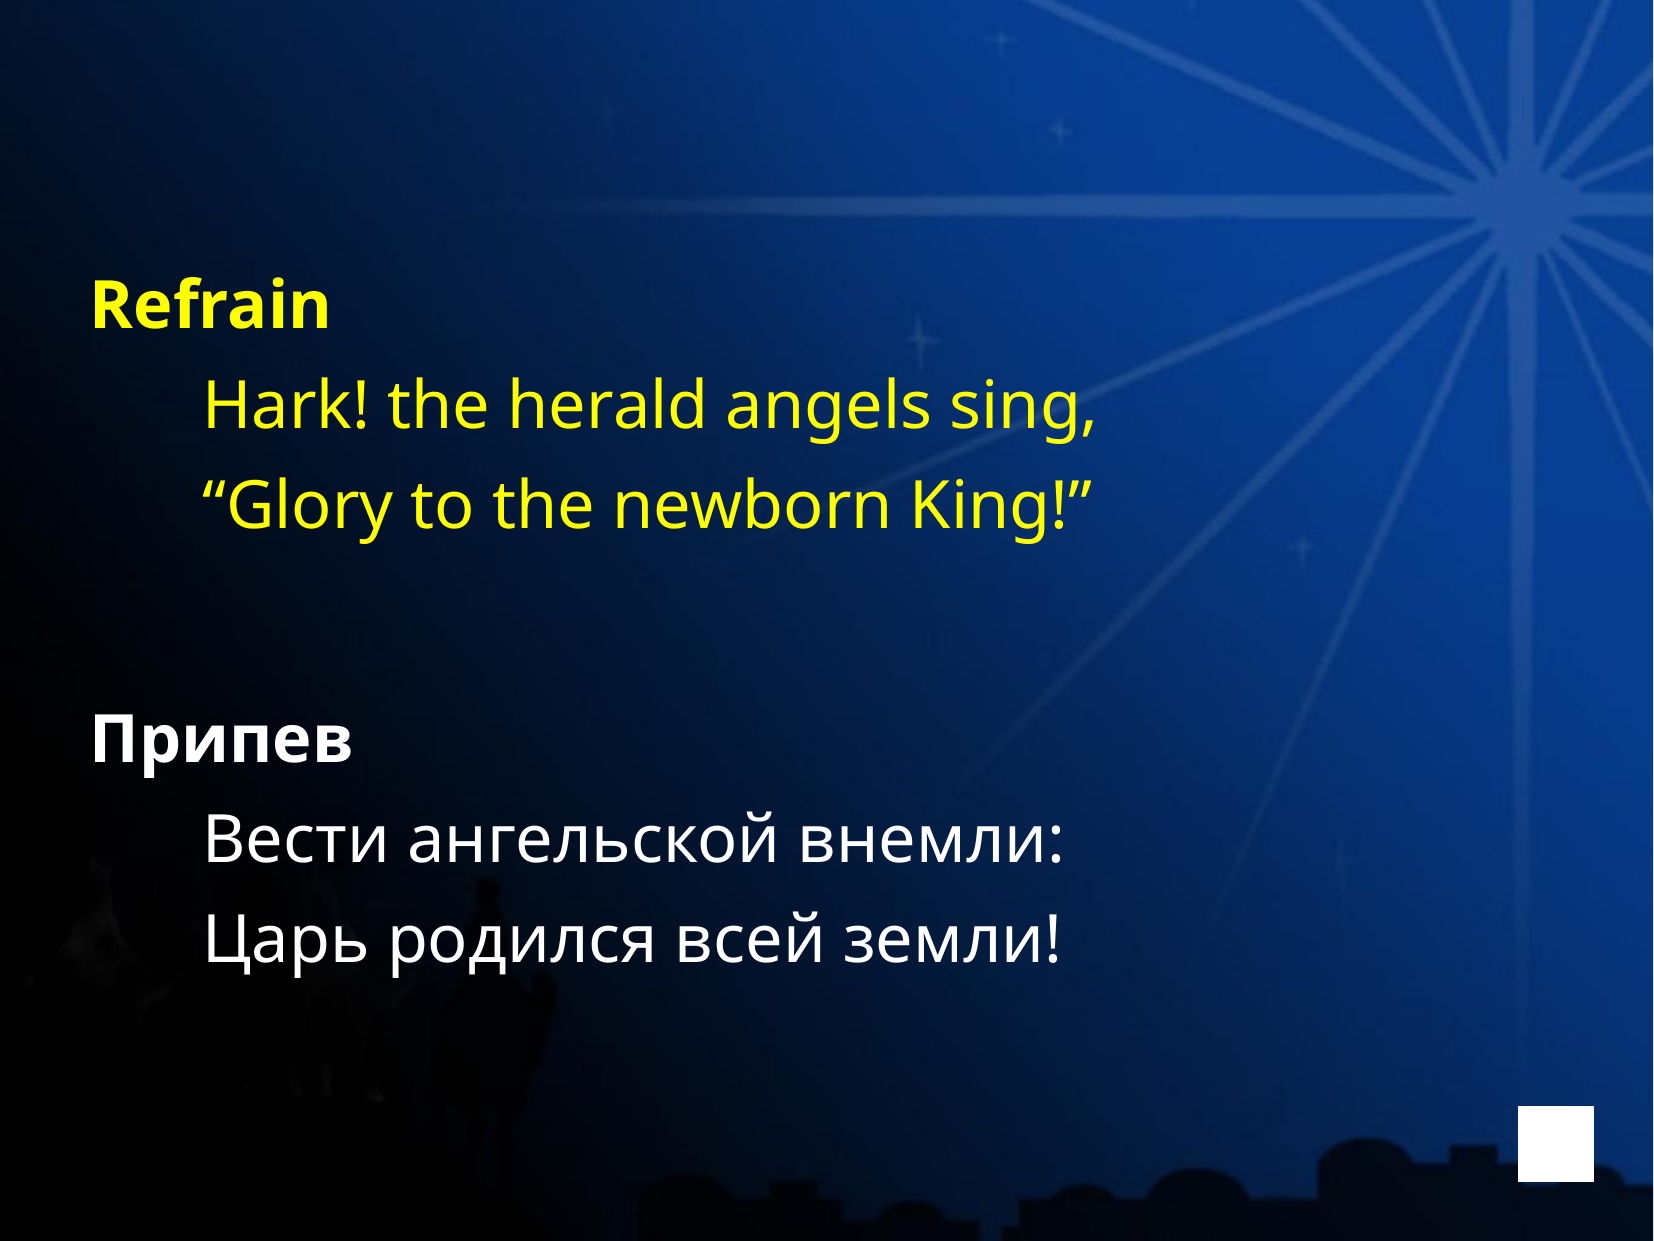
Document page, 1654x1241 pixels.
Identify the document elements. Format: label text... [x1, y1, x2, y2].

picture [0, 0, 1654, 1241]
text_box Припев Вести ангельской внемли: Царь родился всей земли! [75, 675, 1576, 1163]
text_box Refrain Hark! the herald angels sing, “Glory to the newborn King!” [75, 150, 1576, 638]
text_box [1518, 1106, 1594, 1182]
